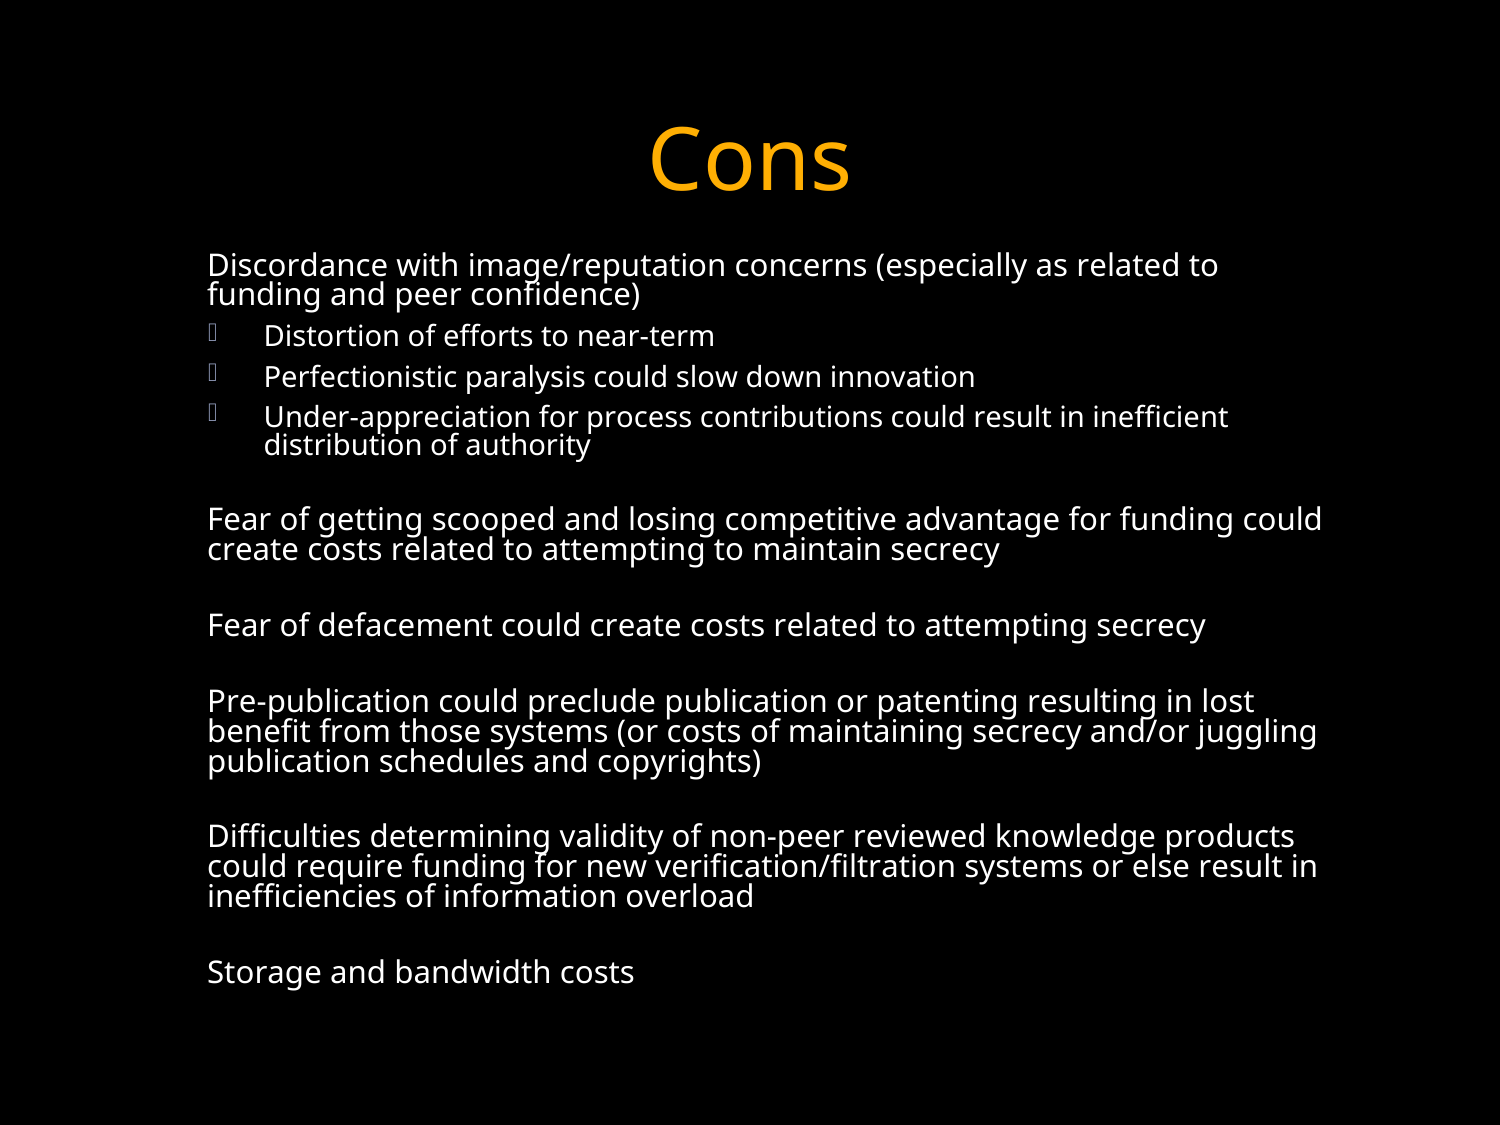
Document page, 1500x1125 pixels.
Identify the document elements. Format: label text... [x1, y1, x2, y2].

title Cons [100, 95, 1400, 226]
list Discordance with image/reputation concerns (especially as related to funding and peer confidence) Distortion of efforts to near-term Perfectionistic paralysis could slow down innovation Under-appreciation for process contributions could result in inefficient distribution of authority Fear of getting scooped and losing competitive advantage for funding could create costs related to attempting to maintain secrecy Fear of defacement could create costs related to attempting secrecy Pre-publication could preclude publication or patenting resulting in lost benefit from those systems (or costs of maintaining secrecy and/or juggling publication schedules and copyrights) Difficulties determining validity of non-peer reviewed knowledge products could require funding for new verification/filtration systems or else result in inefficiencies of information overload Storage and bandwidth costs [135, 244, 1357, 1106]
